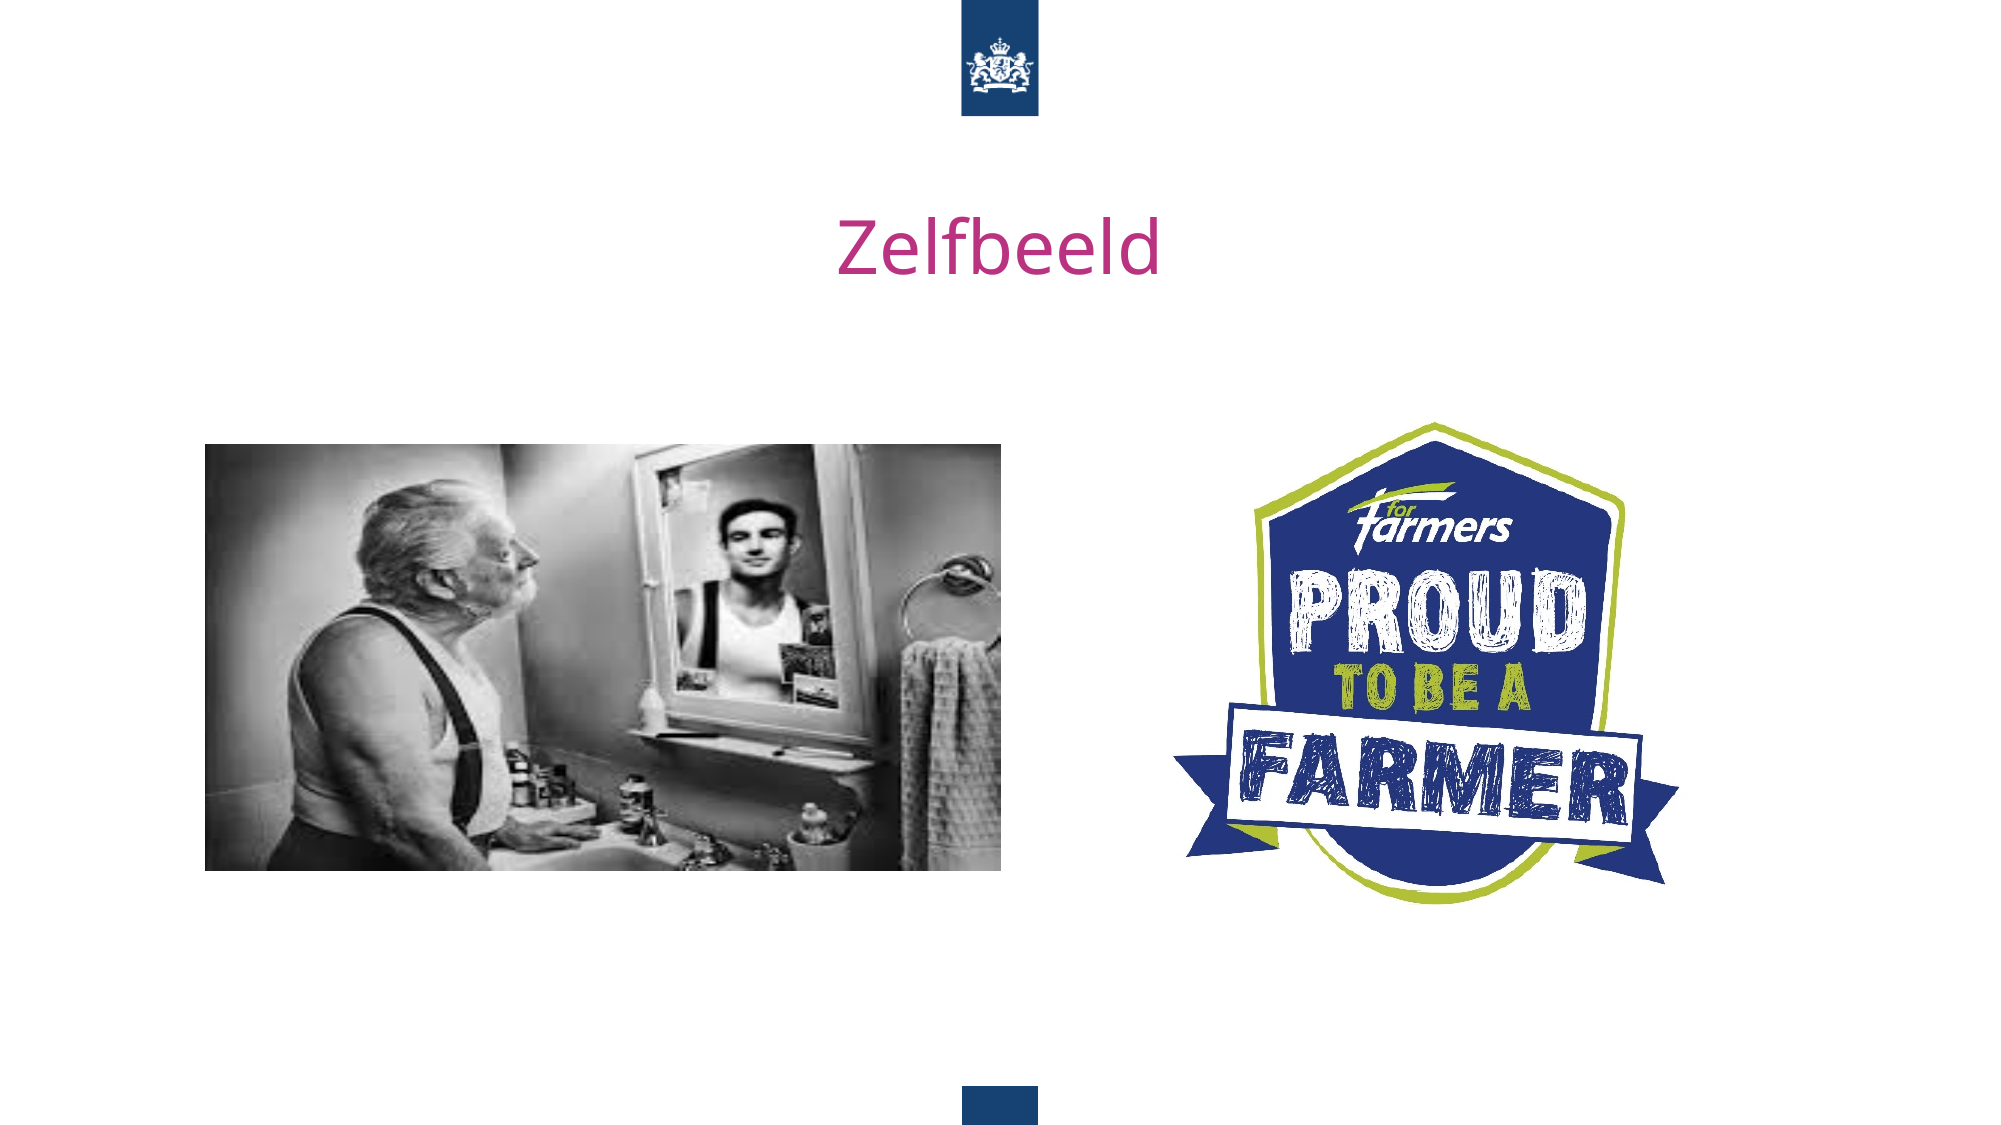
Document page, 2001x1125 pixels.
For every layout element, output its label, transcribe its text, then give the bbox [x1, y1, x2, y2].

title Zelfbeeld [104, 172, 1897, 329]
picture [1159, 399, 1701, 930]
picture [205, 444, 1001, 871]
